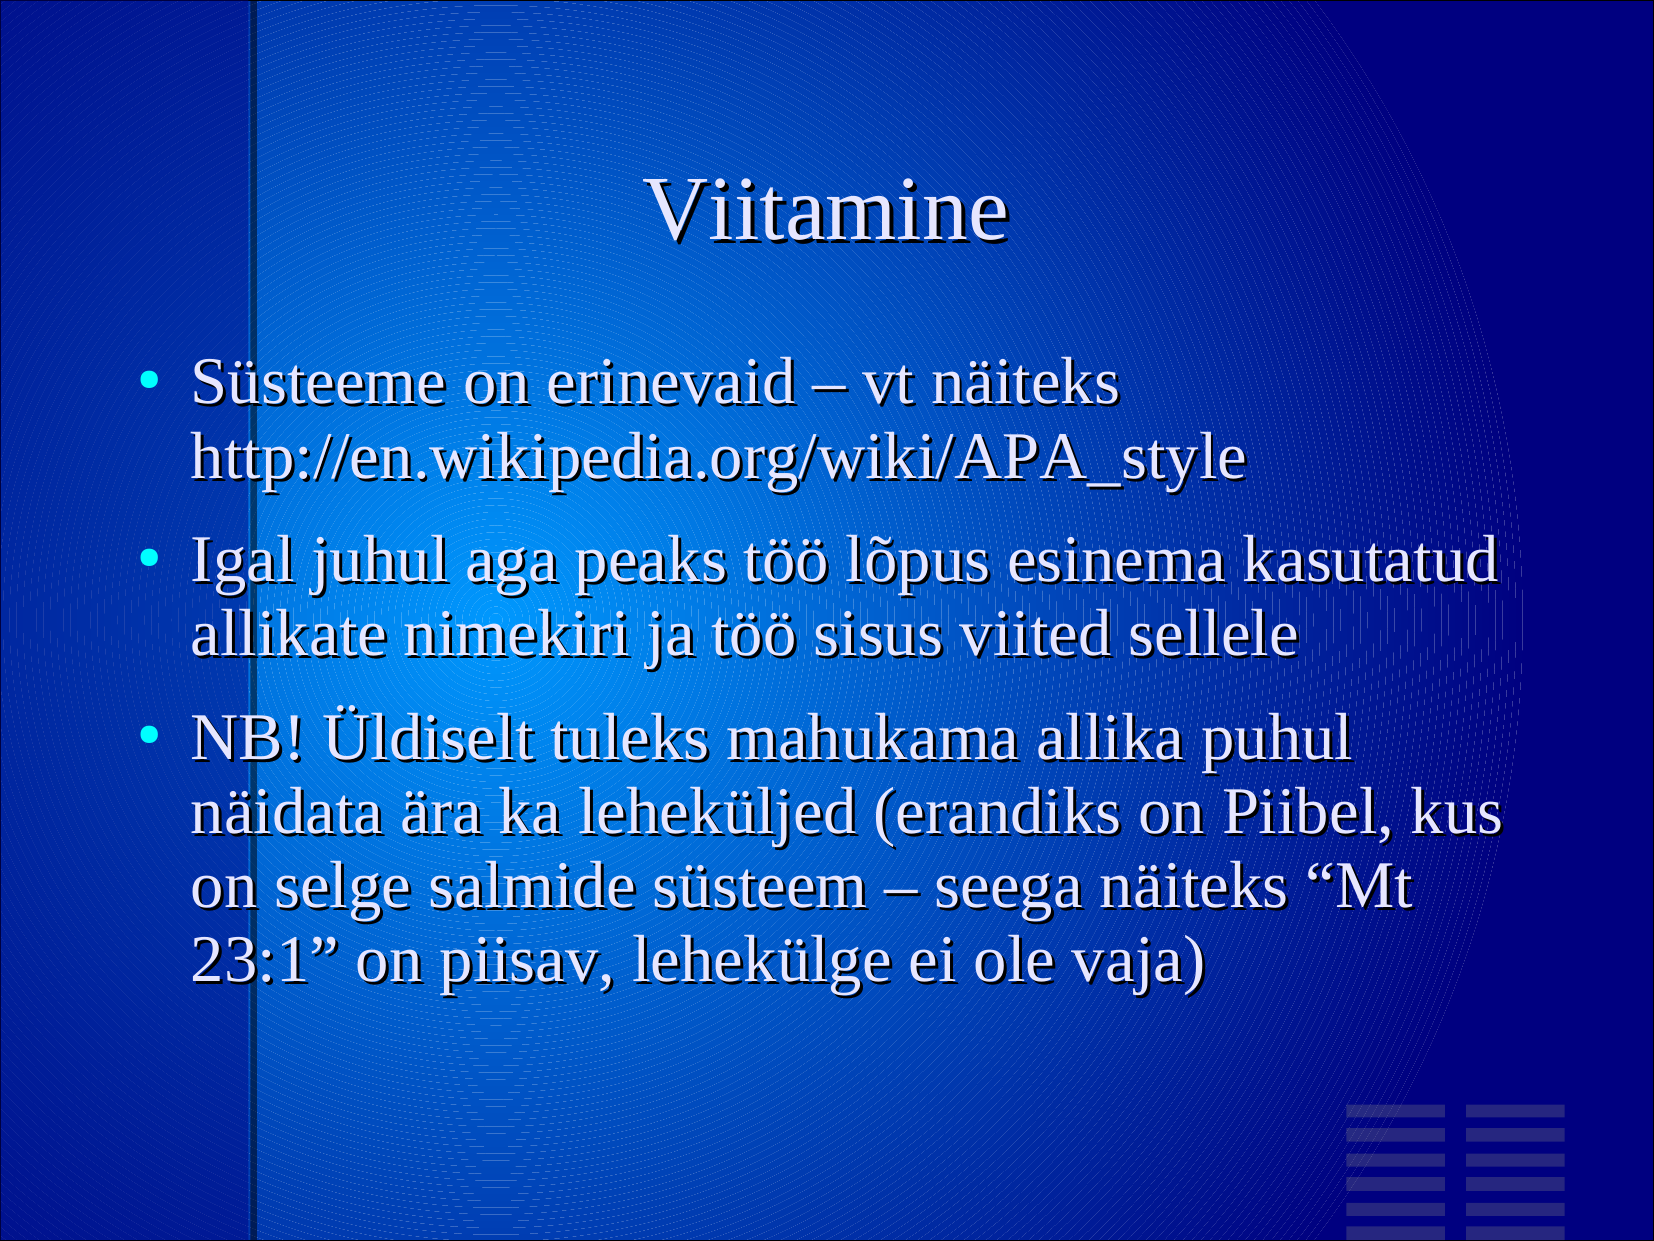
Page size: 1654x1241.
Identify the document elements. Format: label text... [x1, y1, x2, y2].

list Süsteeme on erinevaid – vt näiteks http://en.wikipedia.org/wiki/APA_style Igal juhul aga peaks töö lõpus esinema kasutatud allikate nimekiri ja töö sisus viited sellele NB! Üldiselt tuleks mahukama allika puhul näidata ära ka leheküljed (erandiks on Piibel, kus on selge salmide süsteem – seega näiteks “Mt 23:1” on piisav, lehekülge ei ole vaja) [119, 344, 1533, 1164]
title Viitamine [119, 104, 1533, 313]
